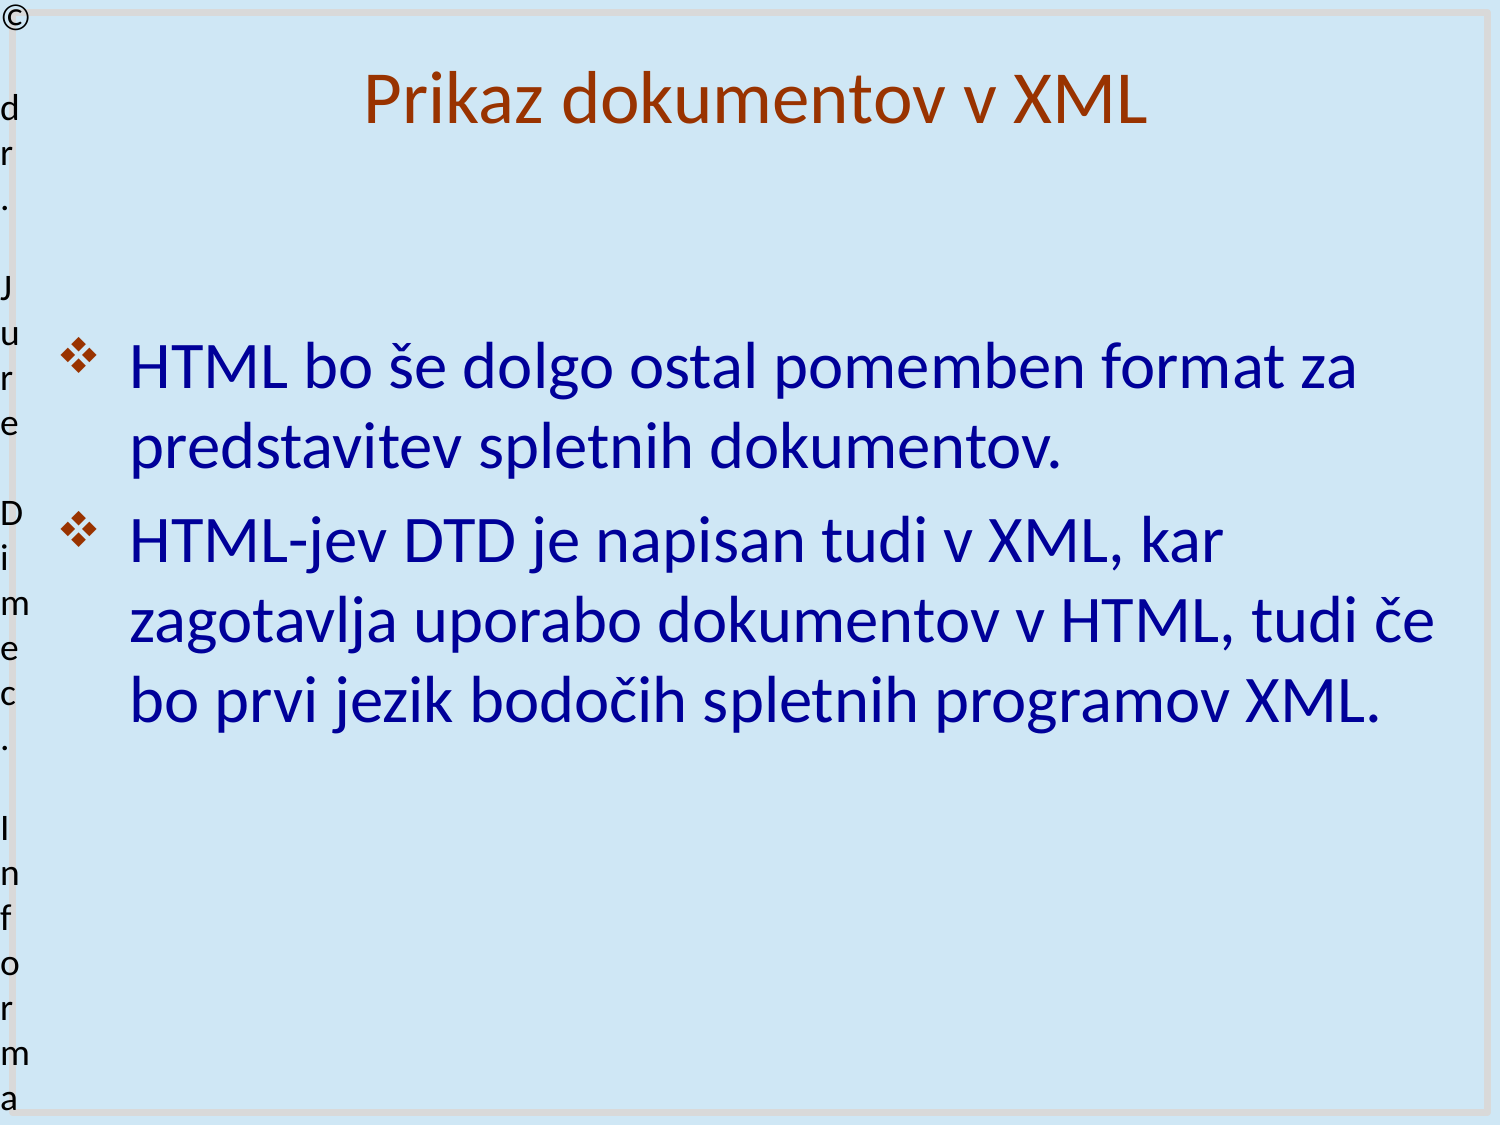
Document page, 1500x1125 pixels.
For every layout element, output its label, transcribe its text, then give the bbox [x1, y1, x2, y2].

title Prikaz dokumentov v XML [37, 37, 1475, 150]
list HTML bo še dolgo ostal pomemben format za predstavitev spletnih dokumentov. HTML-jev DTD je napisan tudi v XML, kar zagotavlja uporabo dokumentov v HTML, tudi če bo prvi jezik bodočih spletnih programov XML. [41, 314, 1471, 1035]
